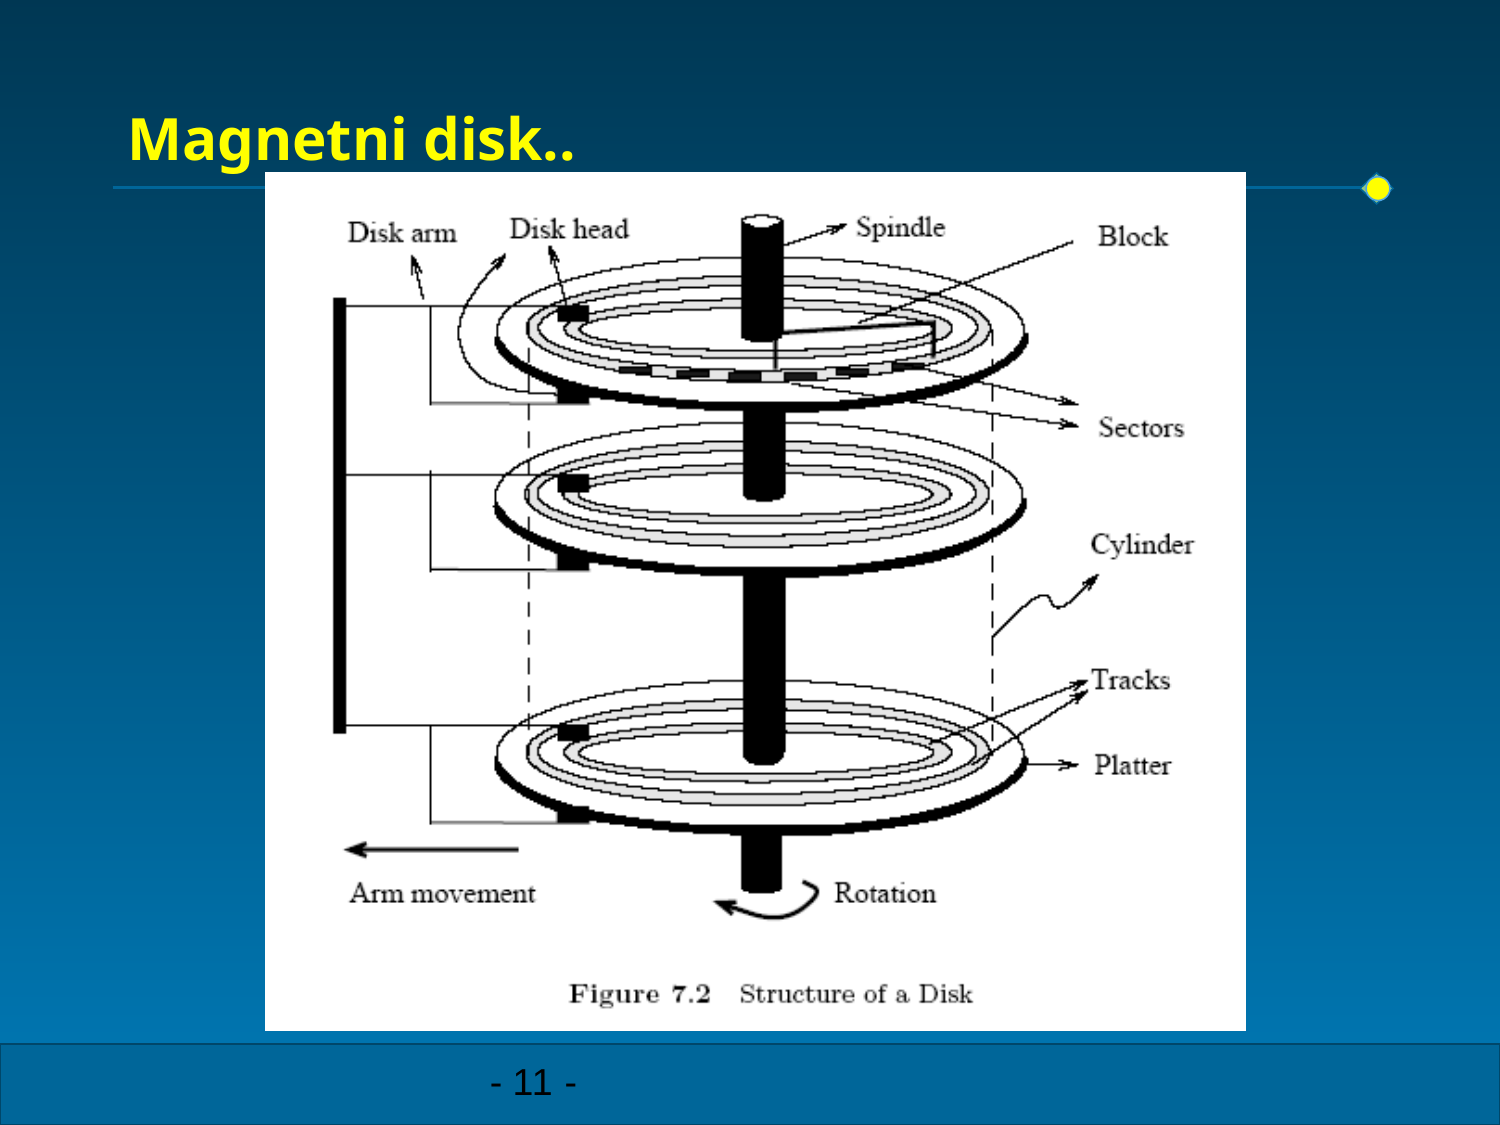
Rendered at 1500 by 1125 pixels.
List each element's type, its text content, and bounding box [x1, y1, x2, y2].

picture [266, 173, 1245, 1030]
title Magnetni disk.. [112, 94, 1388, 181]
